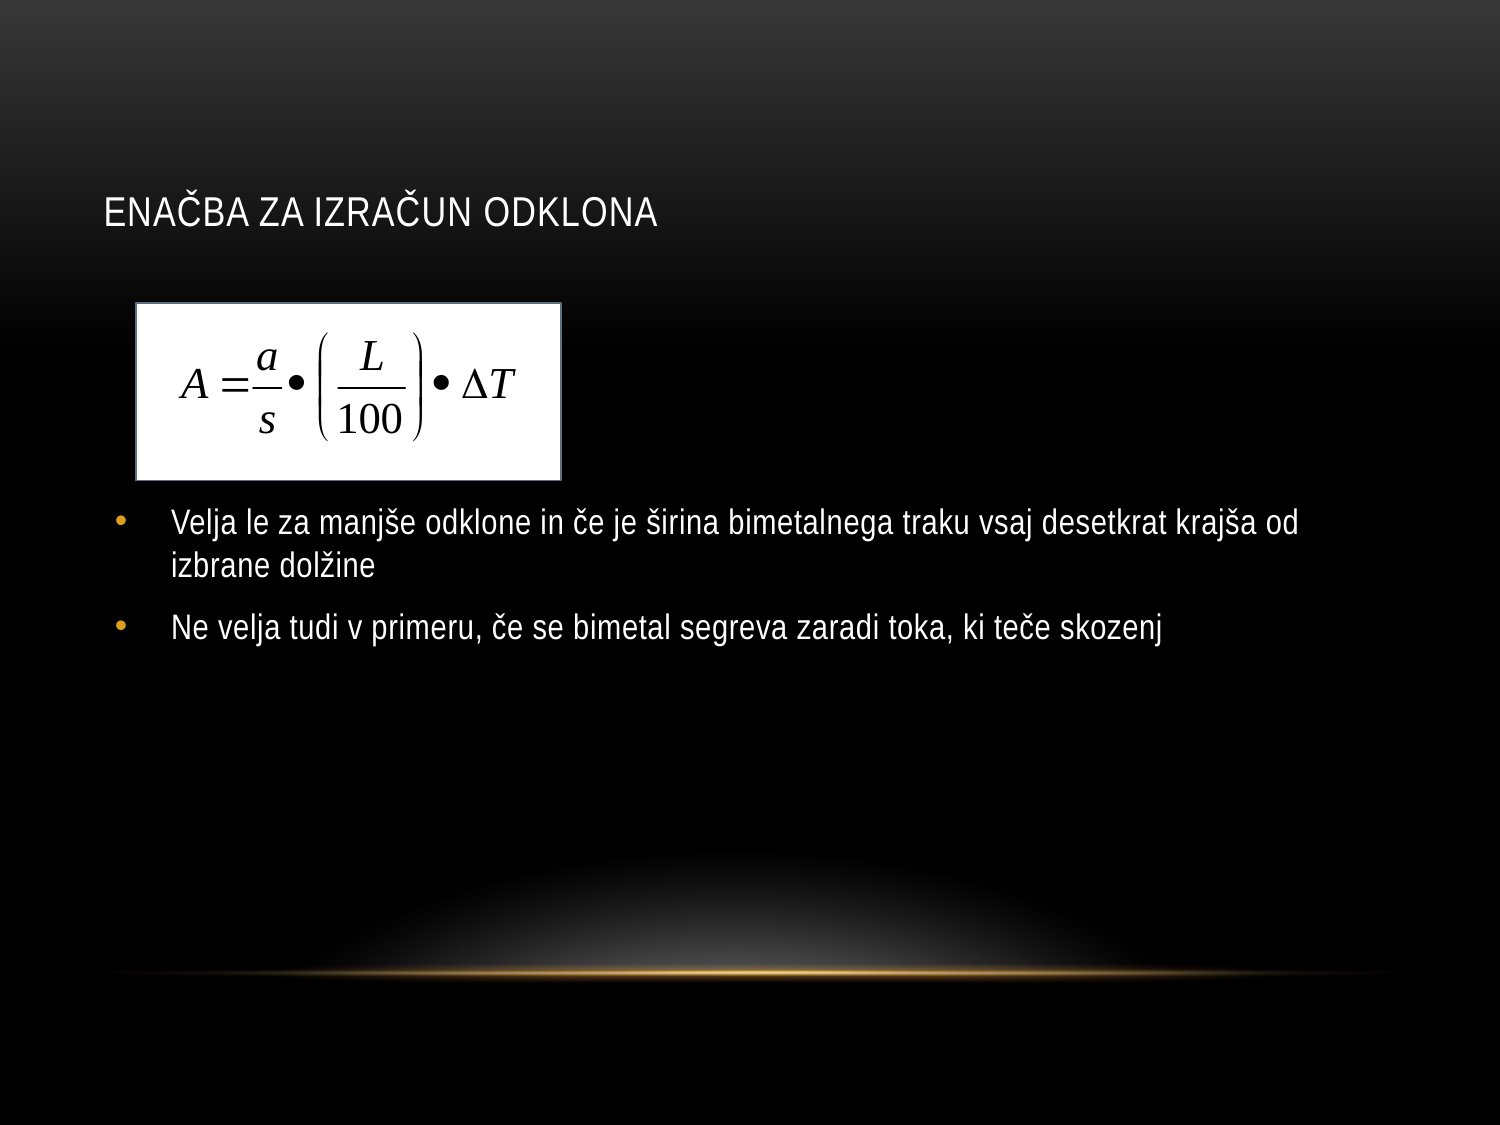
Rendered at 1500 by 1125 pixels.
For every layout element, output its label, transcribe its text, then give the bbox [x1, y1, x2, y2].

picture [0, 0, 1500, 1125]
text_box Velja le za manjše odklone in če je širina bimetalnega traku vsaj desetkrat krajša od izbrane dolžine Ne velja tudi v primeru, če se bimetal segreva zaradi toka, ki teče skozenj [99, 491, 1400, 938]
text_box [135, 303, 561, 481]
title Enačba za izračun odklona [88, 54, 1389, 243]
